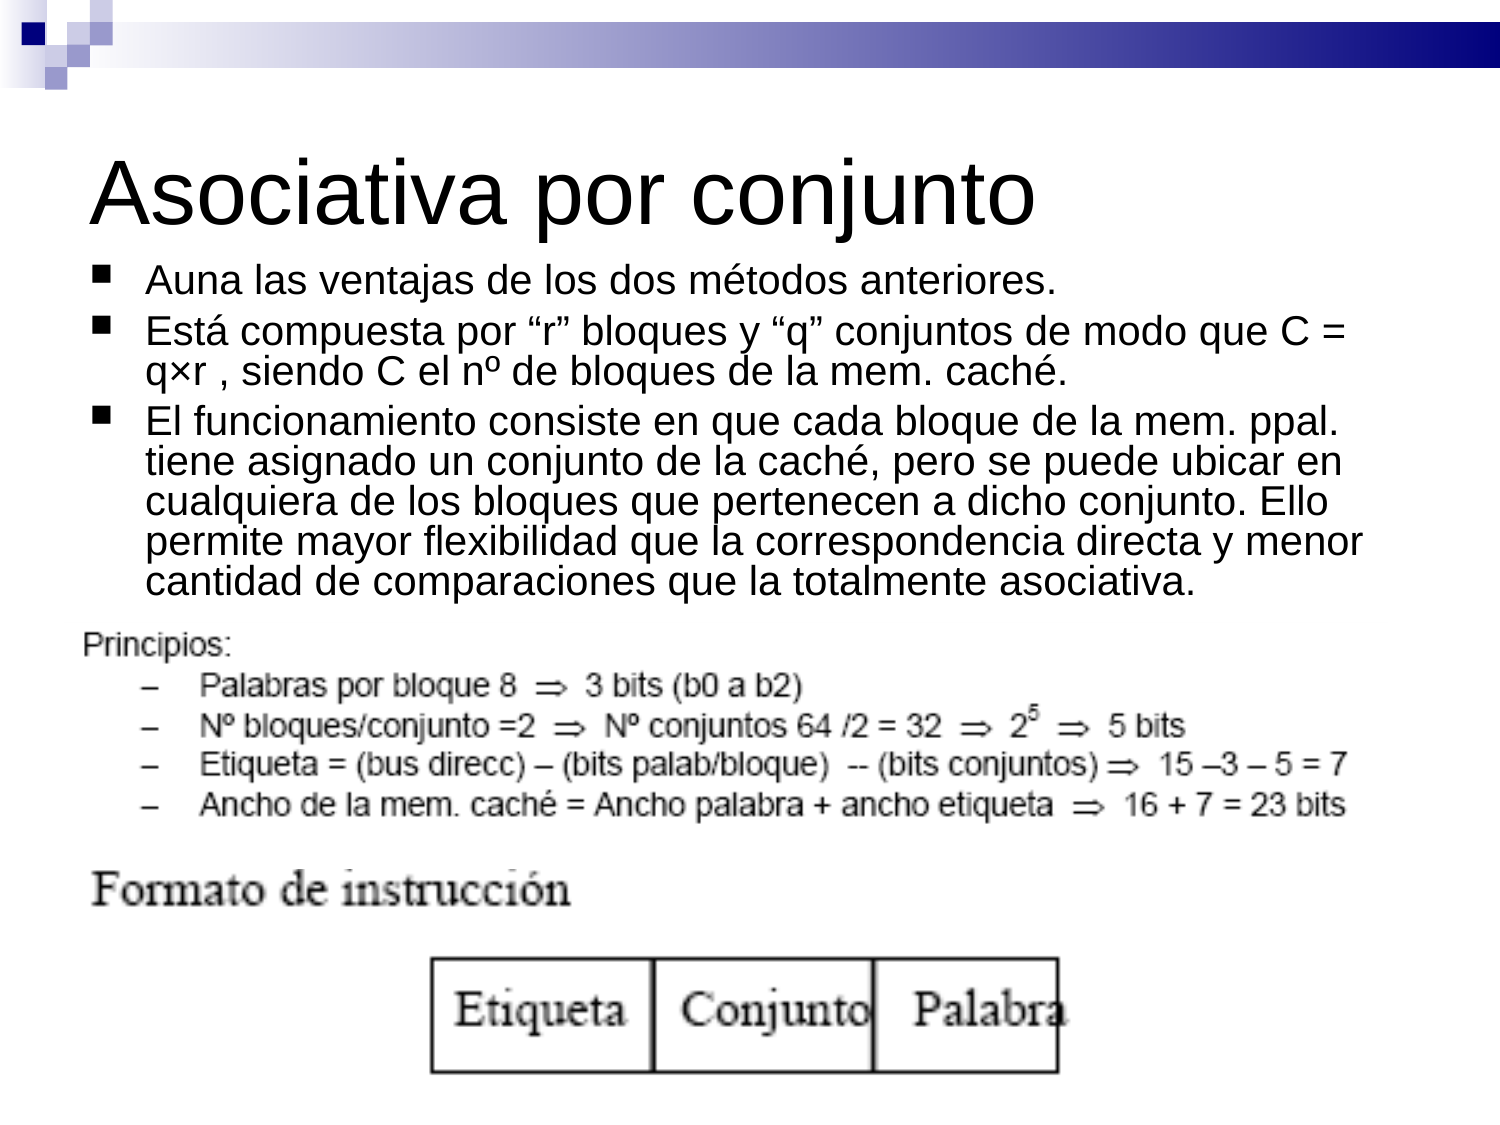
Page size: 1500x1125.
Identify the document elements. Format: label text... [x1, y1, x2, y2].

picture [64, 621, 1388, 855]
title Asociativa por conjunto [75, 75, 1426, 255]
list Auna las ventajas de los dos métodos anteriores. Está compuesta por “r” bloques y “q” conjuntos de modo que C = q×r , siendo C el nº de bloques de la mem. caché. El funcionamiento consiste en que cada bloque de la mem. ppal. tiene asignado un conjunto de la caché, pero se puede ubicar en cualquiera de los bloques que pertenecen a dicho conjunto. Ello permite mayor flexibilidad que la correspondencia directa y menor cantidad de comparaciones que la totalmente asociativa. [75, 255, 1426, 622]
picture [76, 869, 1105, 1106]
